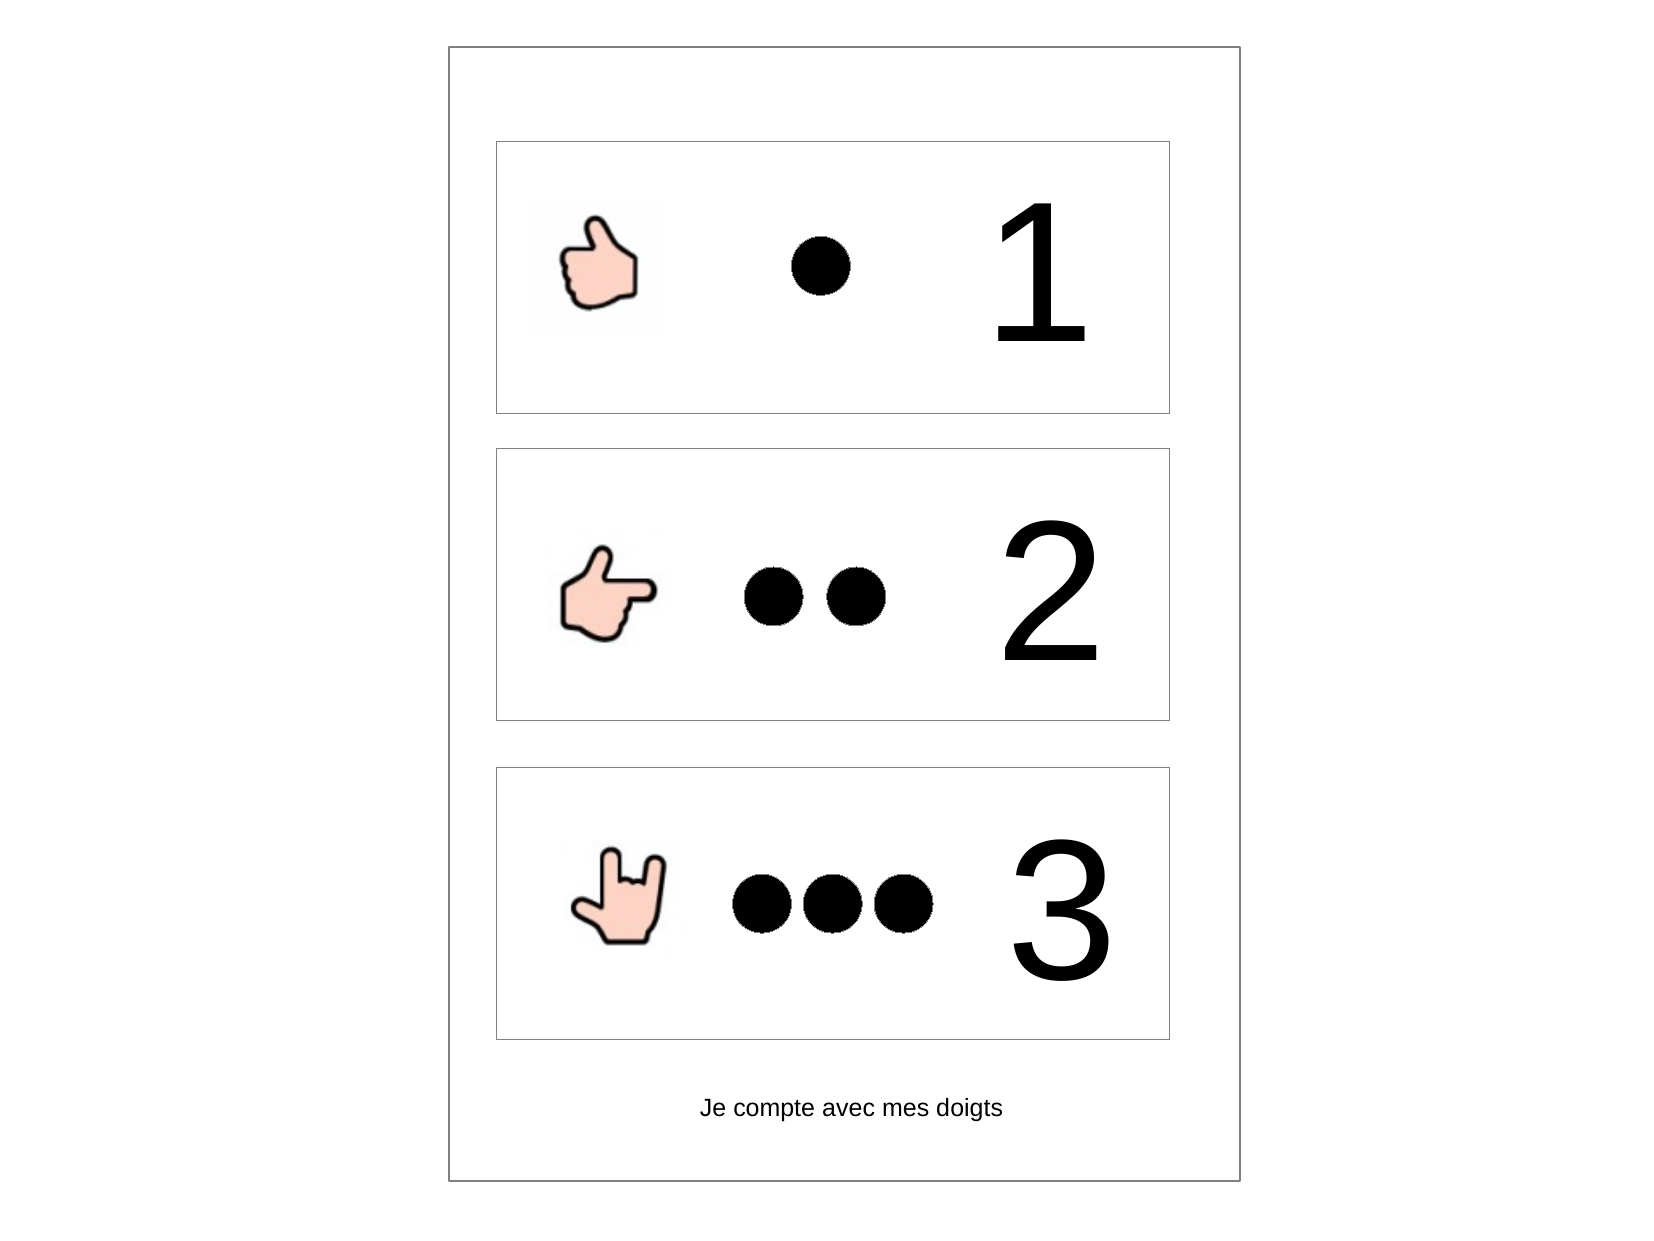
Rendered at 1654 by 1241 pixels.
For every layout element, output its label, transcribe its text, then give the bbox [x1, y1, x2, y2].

picture [552, 838, 686, 957]
picture [543, 531, 674, 650]
picture [528, 200, 662, 334]
text_box [448, 47, 1241, 1182]
text_box 2 [980, 472, 1123, 711]
text_box 3 [992, 791, 1146, 1030]
text_box Je compte avec mes doigts [685, 1086, 1052, 1157]
text_box 1 [968, 153, 1123, 392]
